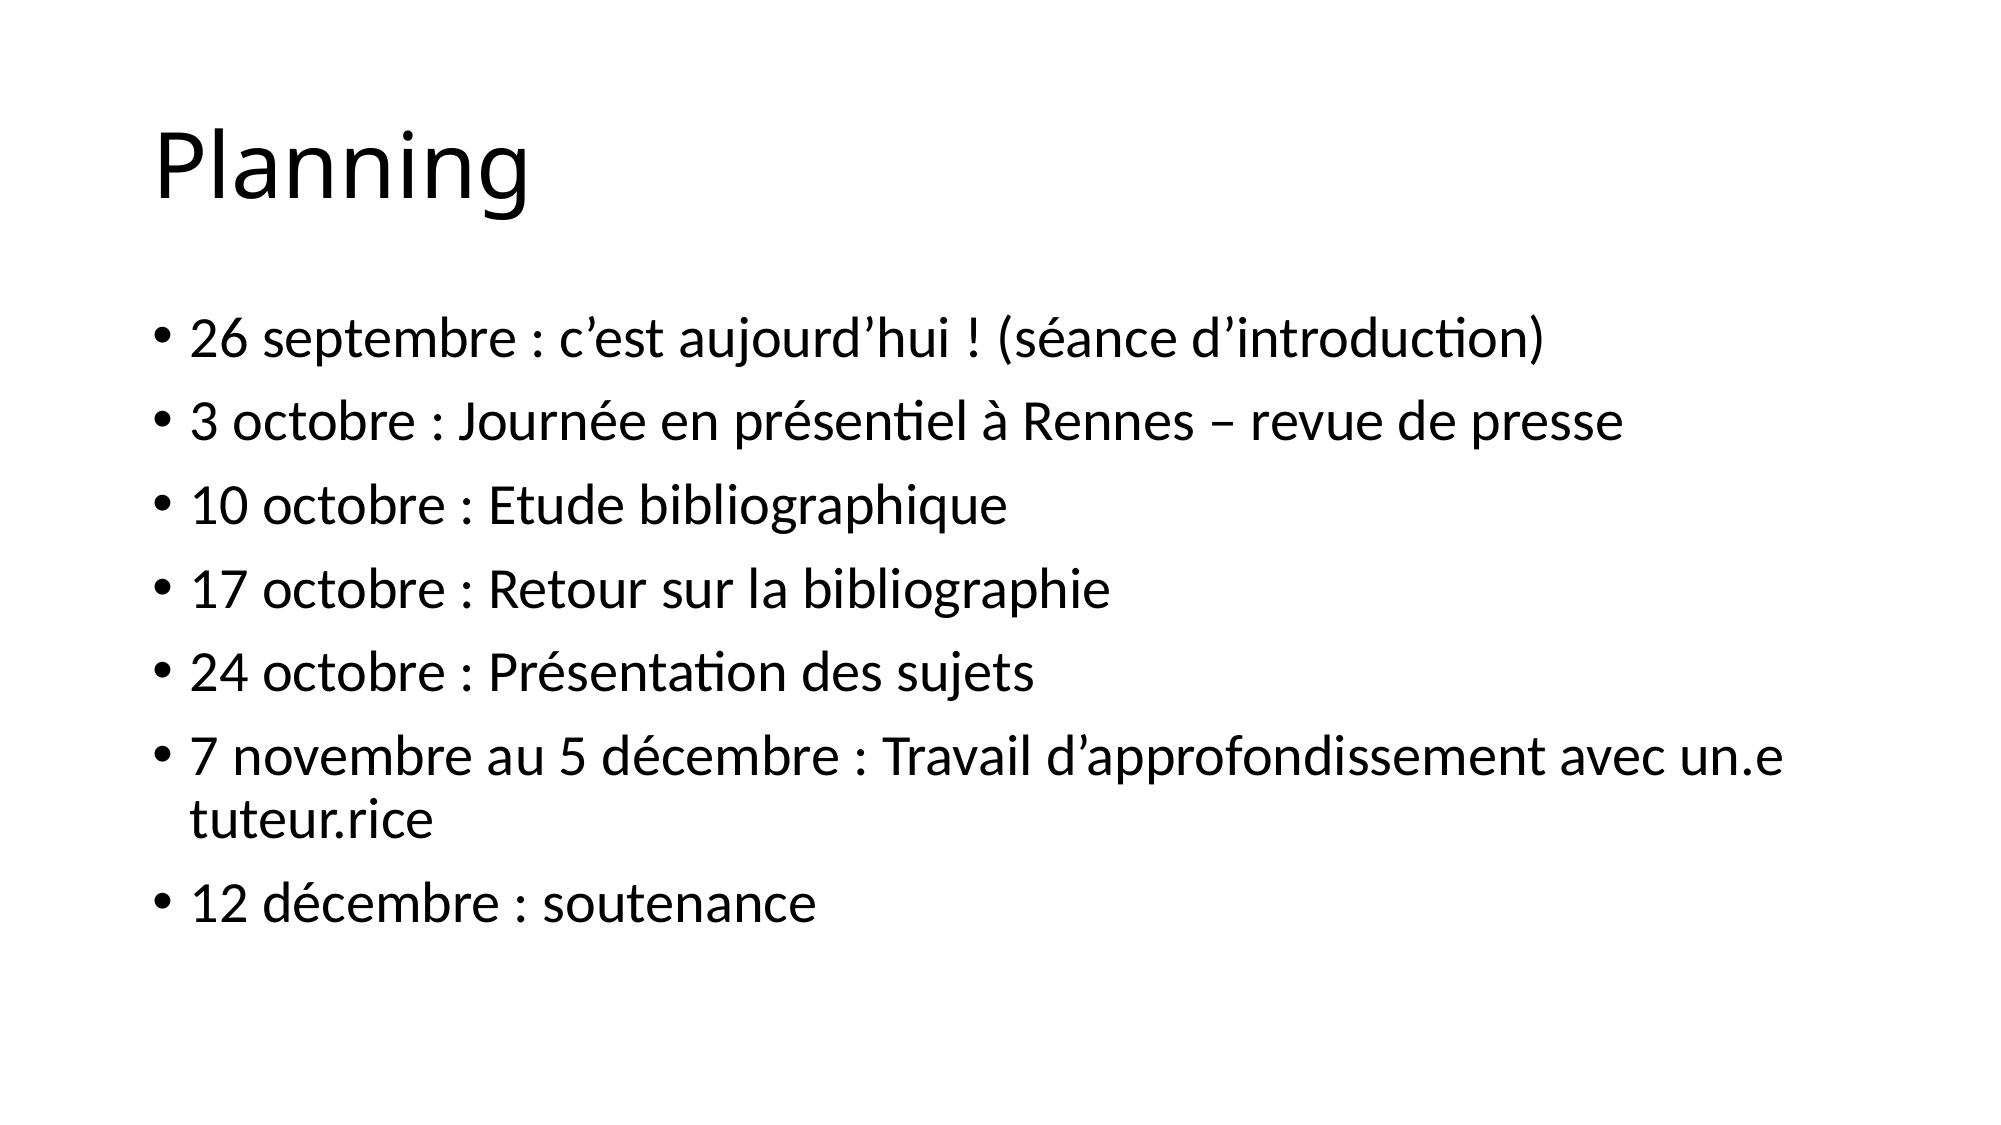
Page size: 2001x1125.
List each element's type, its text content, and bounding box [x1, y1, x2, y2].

title Planning [137, 59, 1863, 278]
list 26 septembre : c’est aujourd’hui ! (séance d’introduction) 3 octobre : Journée en présentiel à Rennes – revue de presse 10 octobre : Etude bibliographique 17 octobre : Retour sur la bibliographie 24 octobre : Présentation des sujets 7 novembre au 5 décembre : Travail d’approfondissement avec un.e tuteur.rice 12 décembre : soutenance [137, 299, 1863, 1014]
